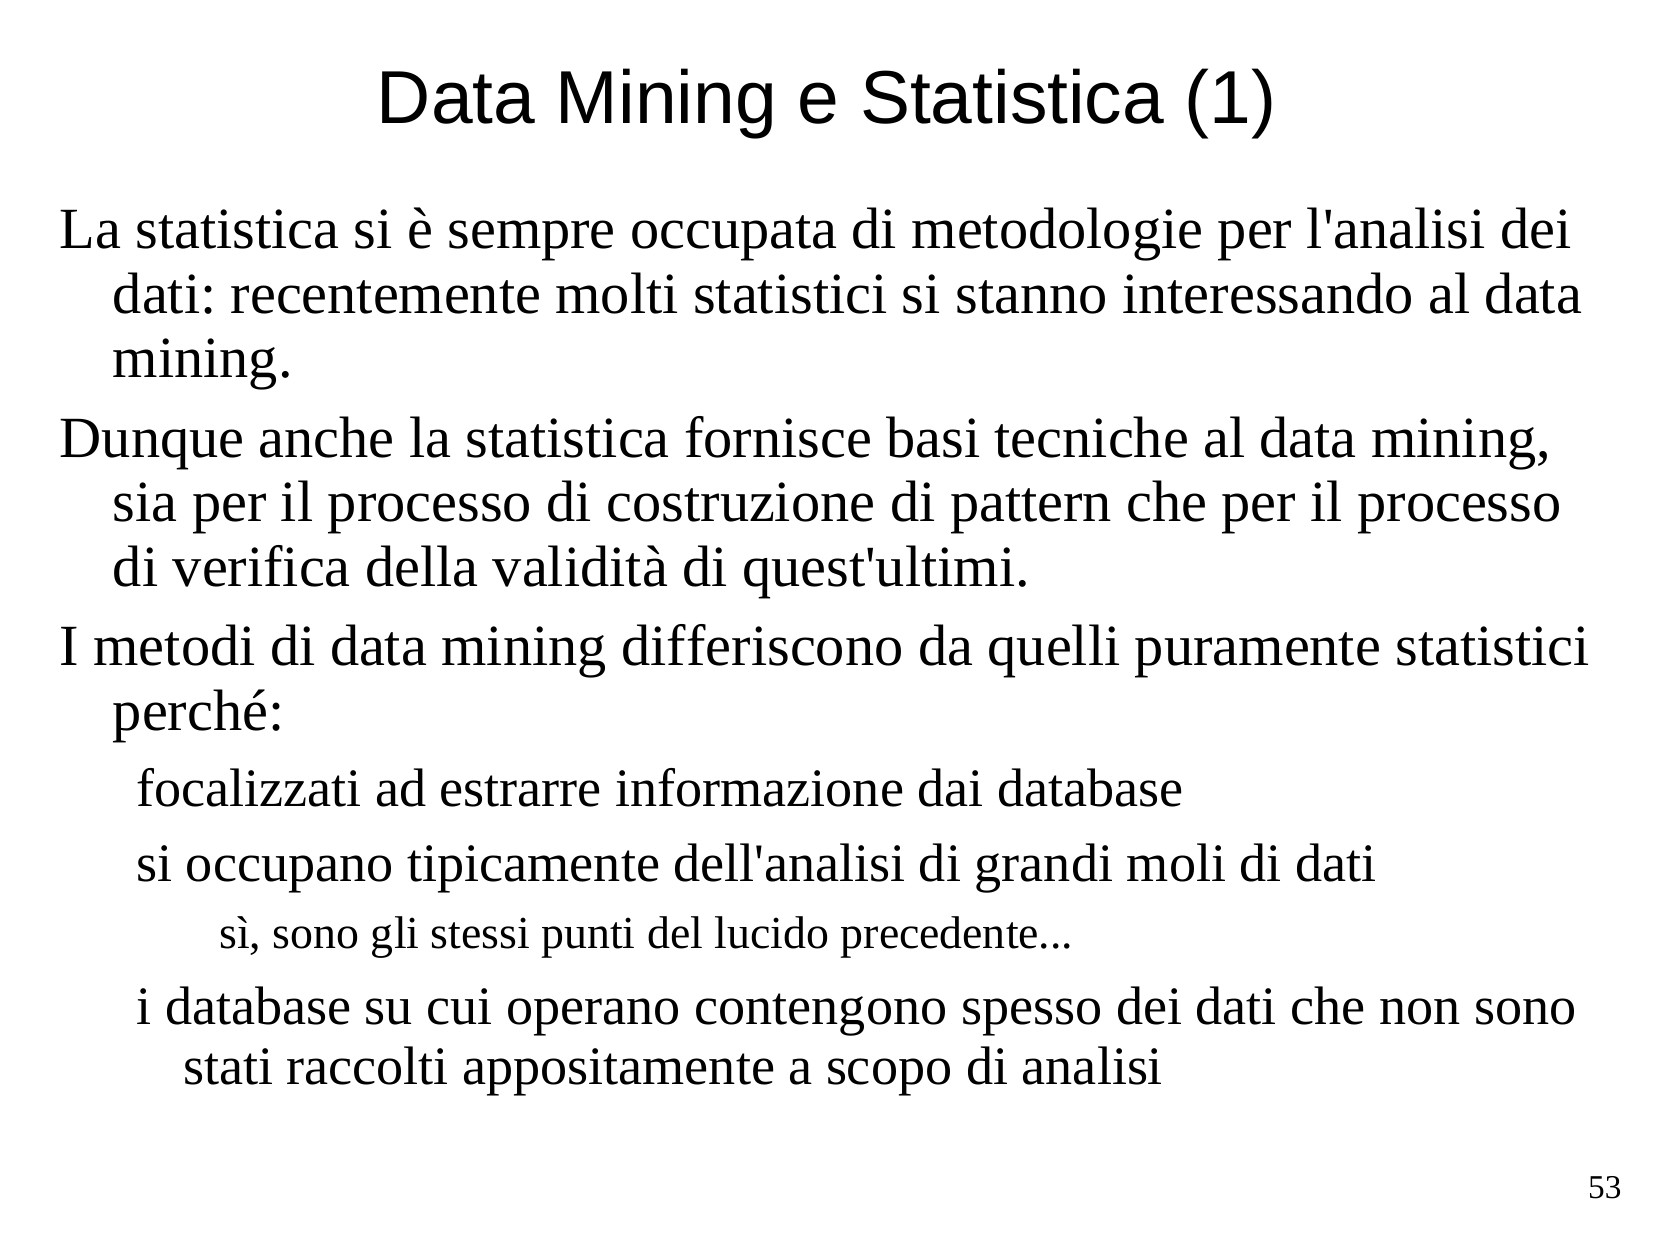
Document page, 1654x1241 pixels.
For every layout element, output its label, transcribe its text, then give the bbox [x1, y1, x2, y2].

list La statistica si è sempre occupata di metodologie per l'analisi dei dati: recentemente molti statistici si stanno interessando al data mining. Dunque anche la statistica fornisce basi tecniche al data mining, sia per il processo di costruzione di pattern che per il processo di verifica della validità di quest'ultimi. I metodi di data mining differiscono da quelli puramente statistici perché: focalizzati ad estrarre informazione dai database si occupano tipicamente dell'analisi di grandi moli di dati sì, sono gli stessi punti del lucido precedente... i database su cui operano contengono spesso dei dati che non sono stati raccolti appositamente a scopo di analisi [42, 196, 1612, 1187]
title Data Mining e Statistica (1) [37, 30, 1617, 166]
